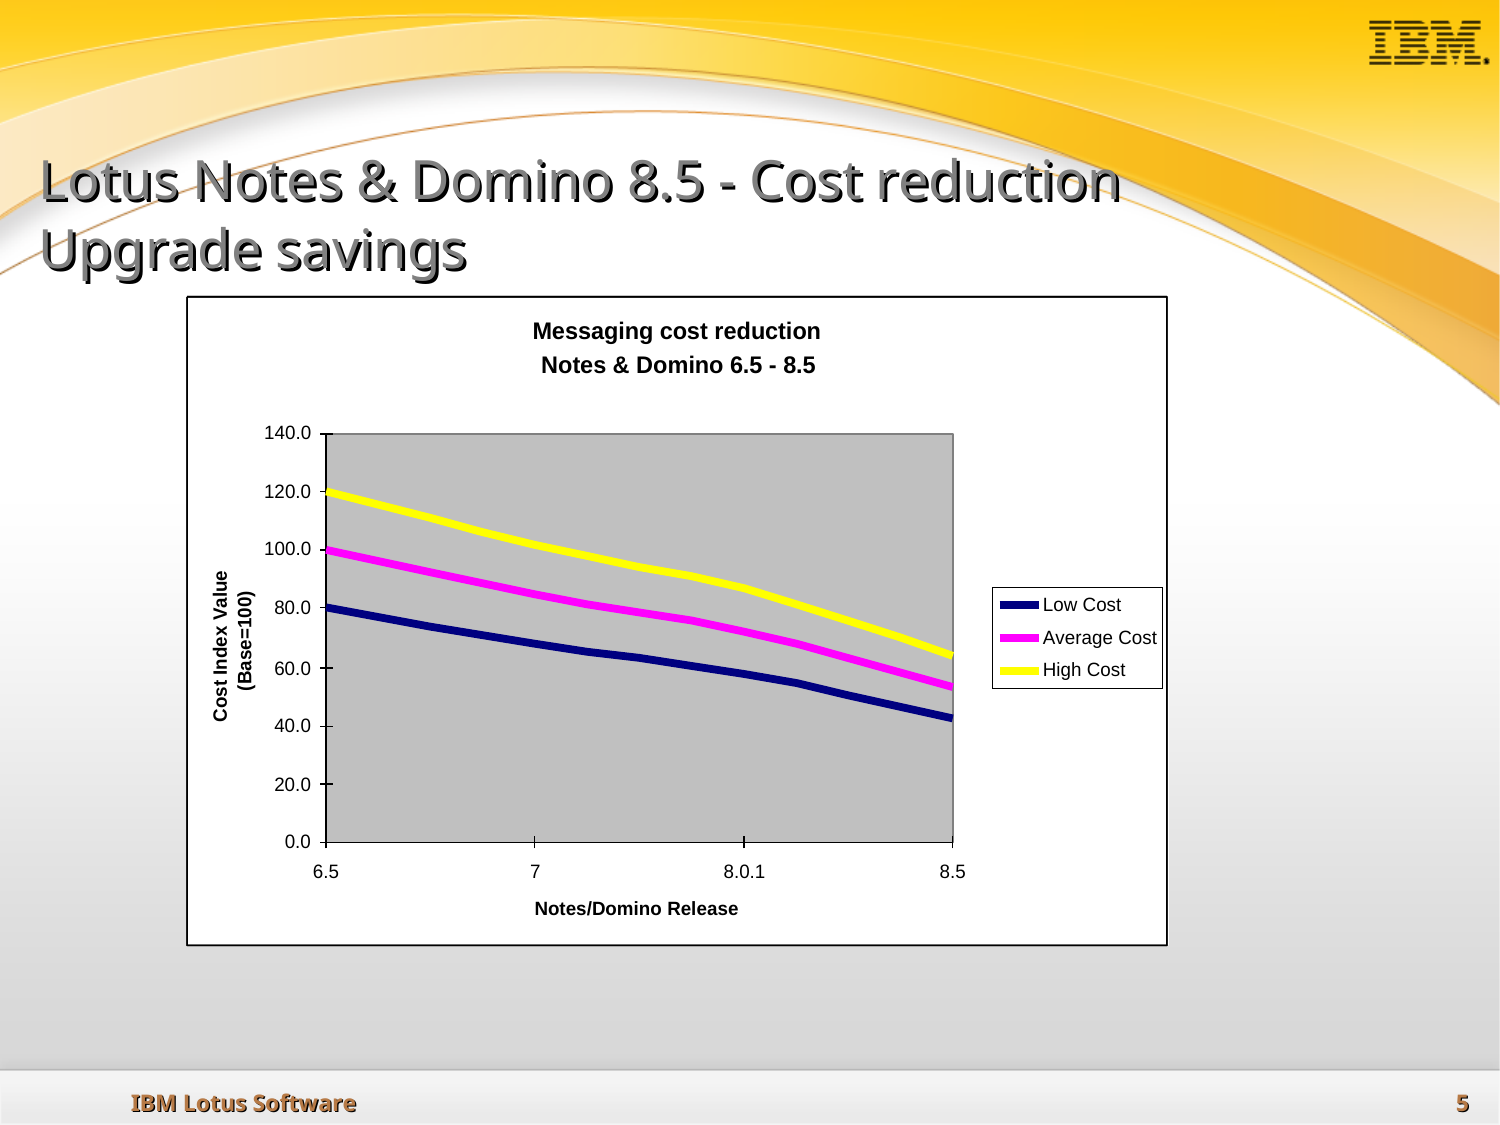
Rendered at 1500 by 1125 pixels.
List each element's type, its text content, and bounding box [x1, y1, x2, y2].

text_box 8.0.1 [723, 859, 766, 883]
text_box 7 [529, 859, 541, 883]
text_box 8.5 [939, 859, 966, 883]
text_box 120.0 [264, 479, 312, 503]
text_box 6.5 [312, 859, 340, 883]
text_box Cost Index Value [207, 572, 231, 723]
footer IBM Lotus Software [115, 1079, 679, 1125]
picture [0, 0, 1500, 1125]
text_box 40.0 [274, 713, 311, 737]
text_box (Base=100) [232, 591, 256, 692]
title Lotus Notes & Domino 8.5 - Cost reduction Upgrade savings [23, 136, 1467, 272]
text_box High Cost [1042, 657, 1126, 681]
text_box Average Cost [1042, 625, 1157, 649]
text_box Low Cost [1042, 592, 1122, 616]
text_box [187, 296, 1169, 946]
text_box 80.0 [274, 595, 311, 619]
text_box Notes/Domino Release [534, 896, 739, 921]
text_box 100.0 [264, 536, 312, 560]
text_box Messaging cost reduction [532, 315, 823, 345]
text_box 140.0 [264, 420, 312, 444]
text_box 60.0 [274, 655, 311, 679]
text_box 0.0 [284, 829, 311, 853]
text_box 20.0 [274, 771, 311, 795]
text_box Notes & Domino 6.5 - 8.5 [541, 350, 817, 380]
